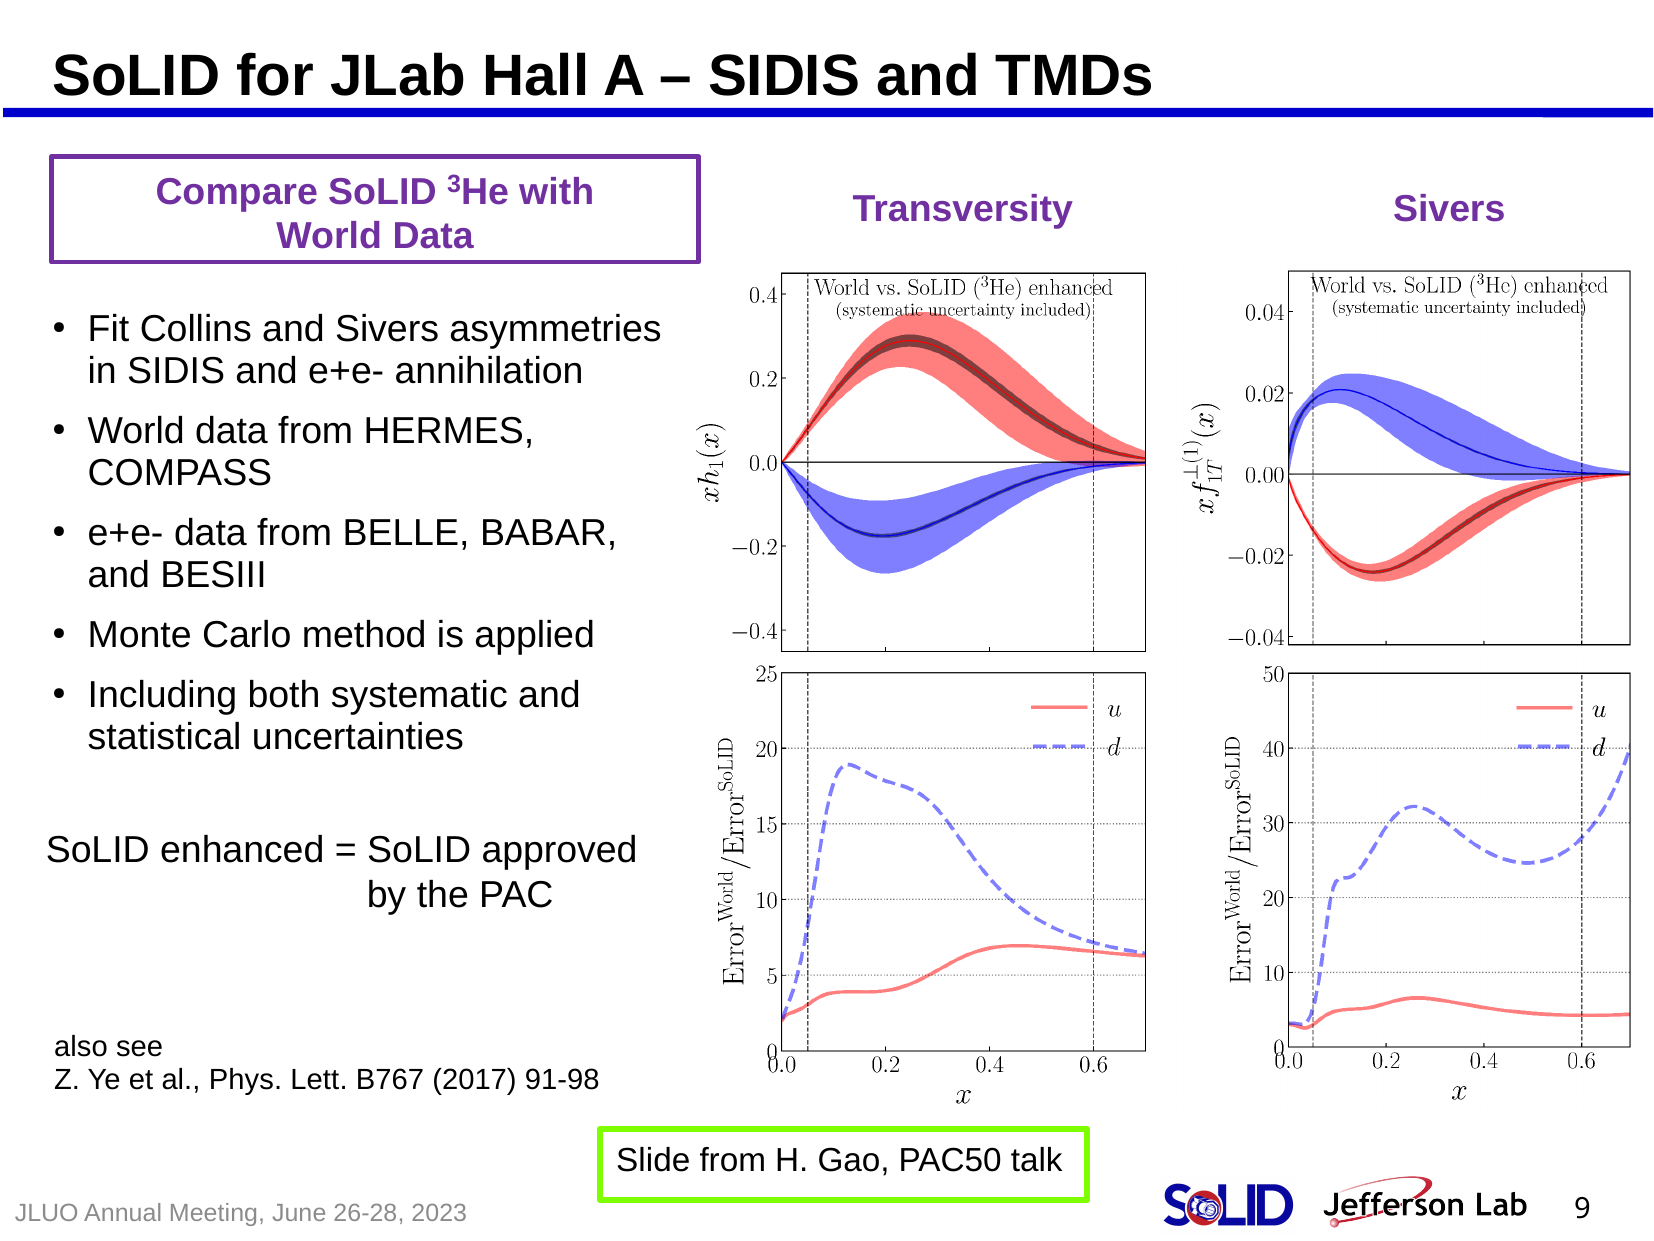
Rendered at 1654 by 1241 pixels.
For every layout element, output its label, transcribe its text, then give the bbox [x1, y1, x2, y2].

text_box SoLID enhanced = SoLID approved by the PAC [45, 824, 638, 915]
text_box SoLID for JLab Hall A – SIDIS and TMDs [37, 29, 1613, 104]
text_box Compare SoLID [155, 167, 438, 210]
text_box He with [460, 167, 605, 210]
text_box Sivers [1393, 183, 1506, 226]
picture [1169, 258, 1643, 1118]
picture [1160, 1175, 1296, 1234]
picture [1321, 1168, 1540, 1239]
text_box 3 [447, 167, 460, 196]
picture [683, 268, 1158, 1122]
text_box World Data [276, 211, 475, 254]
text_box Transversity [852, 183, 1076, 226]
text_box Fit Collins and Sivers asymmetries in SIDIS and e+e- annihilation World data from HERMES, COMPASS e+e- data from BELLE, BABAR, and BESIII Monte Carlo method is applied Including both systematic and statistical uncertainties [37, 300, 683, 765]
text_box also see Z. Ye et al., Phys. Lett. B767 (2017) 91-98 [39, 1022, 646, 1103]
text_box Slide from H. Gao, PAC50 talk [599, 1128, 1088, 1200]
